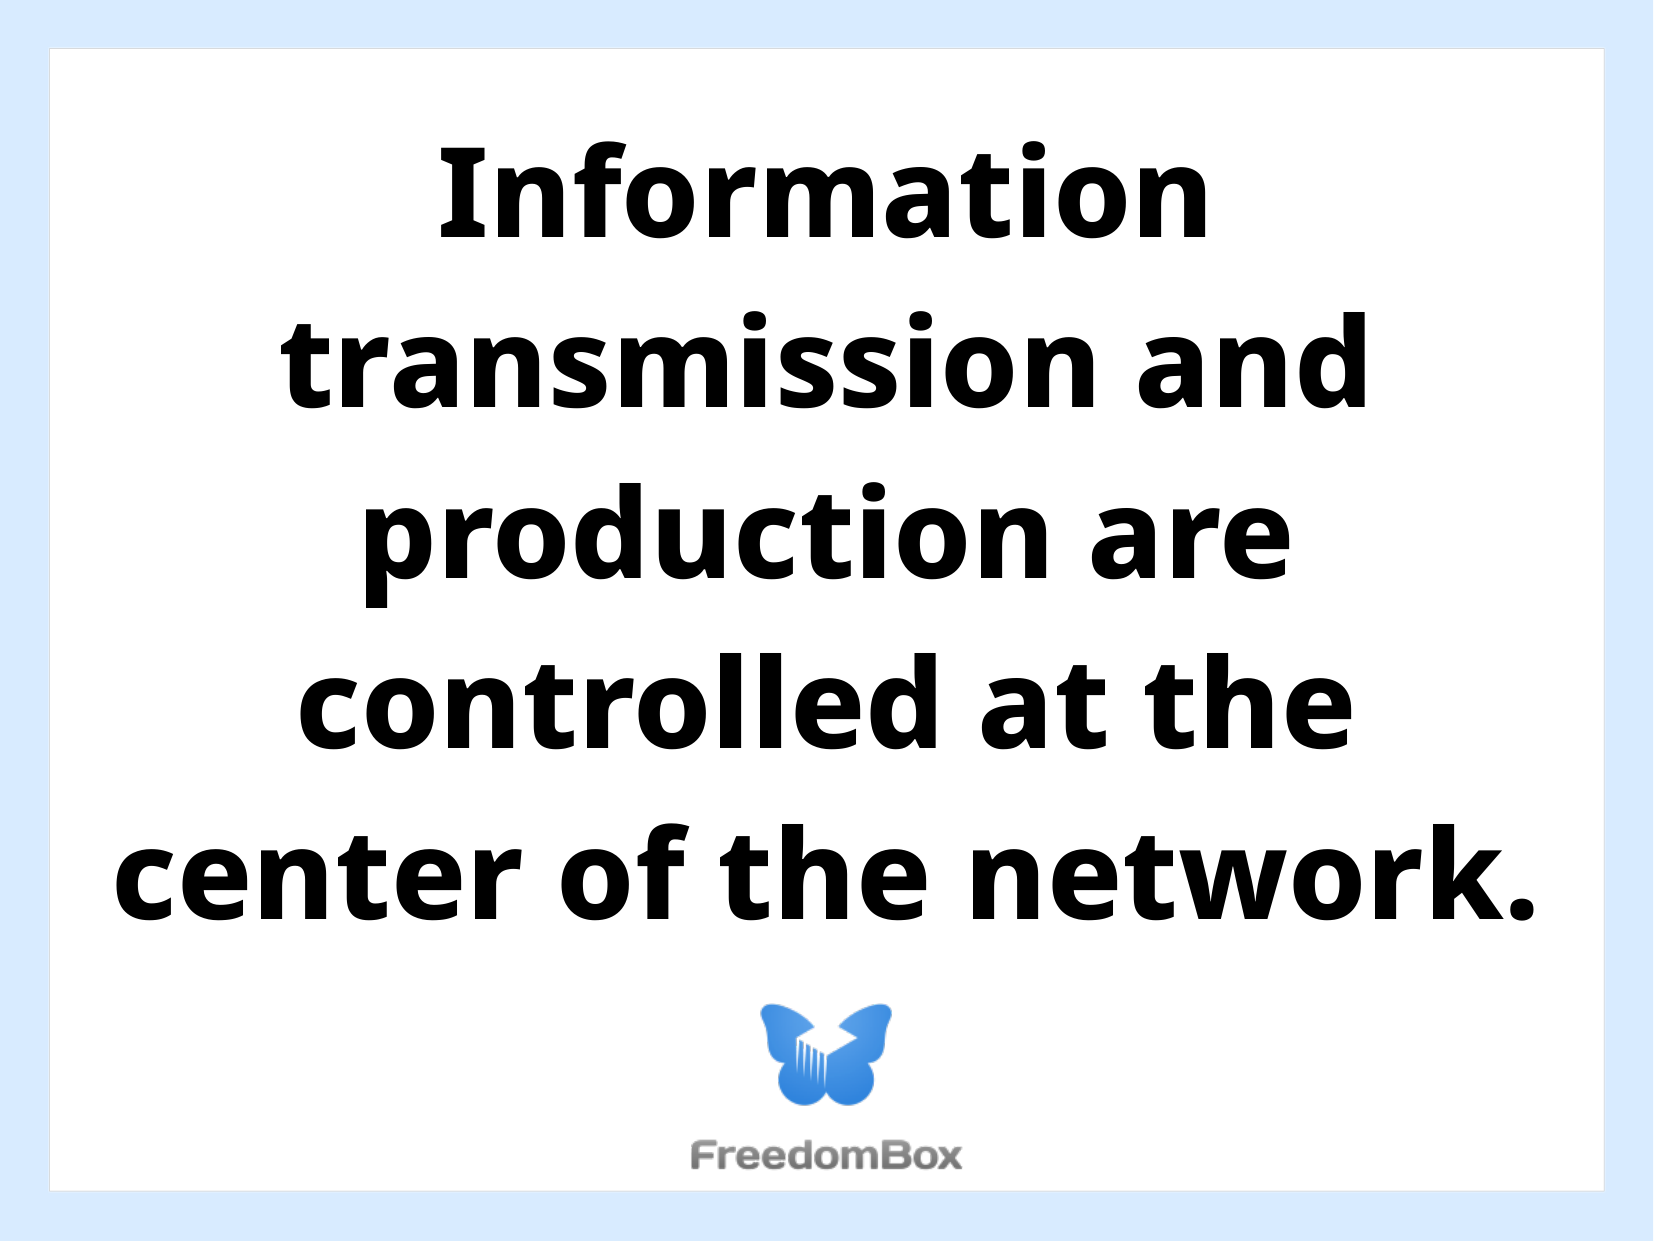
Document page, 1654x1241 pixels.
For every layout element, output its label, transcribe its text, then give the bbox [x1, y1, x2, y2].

subtitle Information transmission and production are controlled at the center of the network. [82, 49, 1571, 1010]
picture [0, 0, 1654, 1241]
